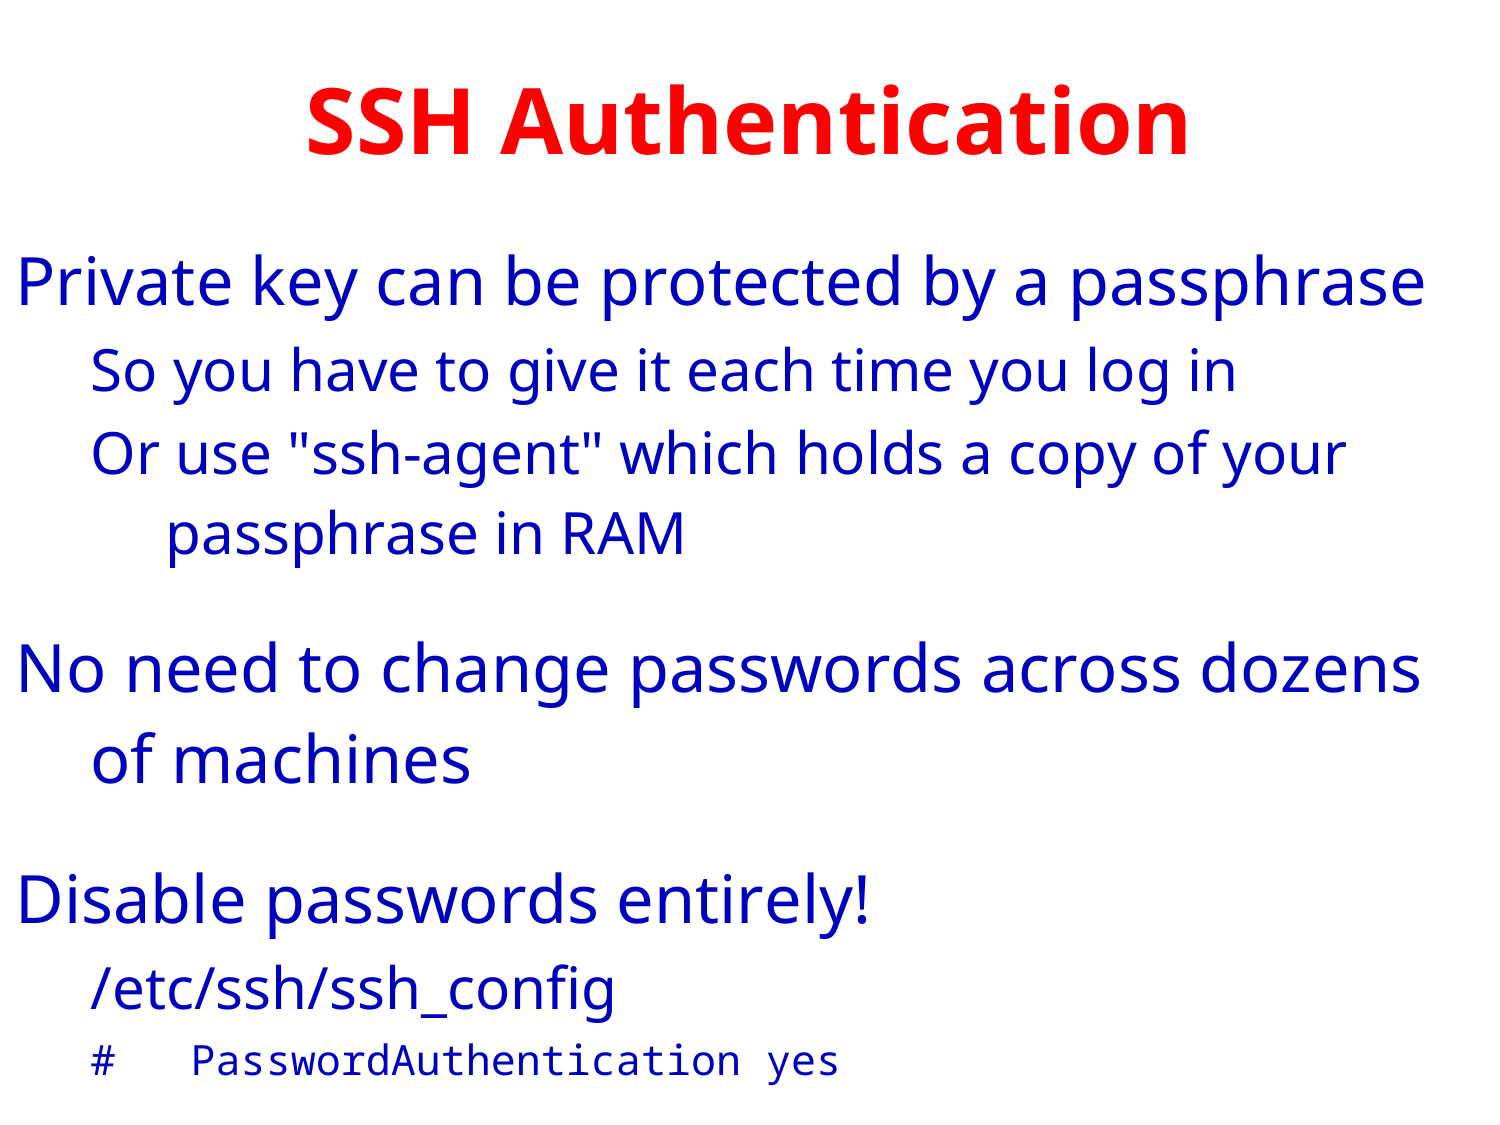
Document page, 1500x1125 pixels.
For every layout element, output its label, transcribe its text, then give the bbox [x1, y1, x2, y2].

title SSH Authentication [15, 12, 1484, 226]
list Private key can be protected by a passphrase So you have to give it each time you log in Or use "ssh-agent" which holds a copy of your passphrase in RAM No need to change passwords across dozens of machines Disable passwords entirely! /etc/ssh/ssh_config # PasswordAuthentication yes [15, 234, 1484, 1106]
